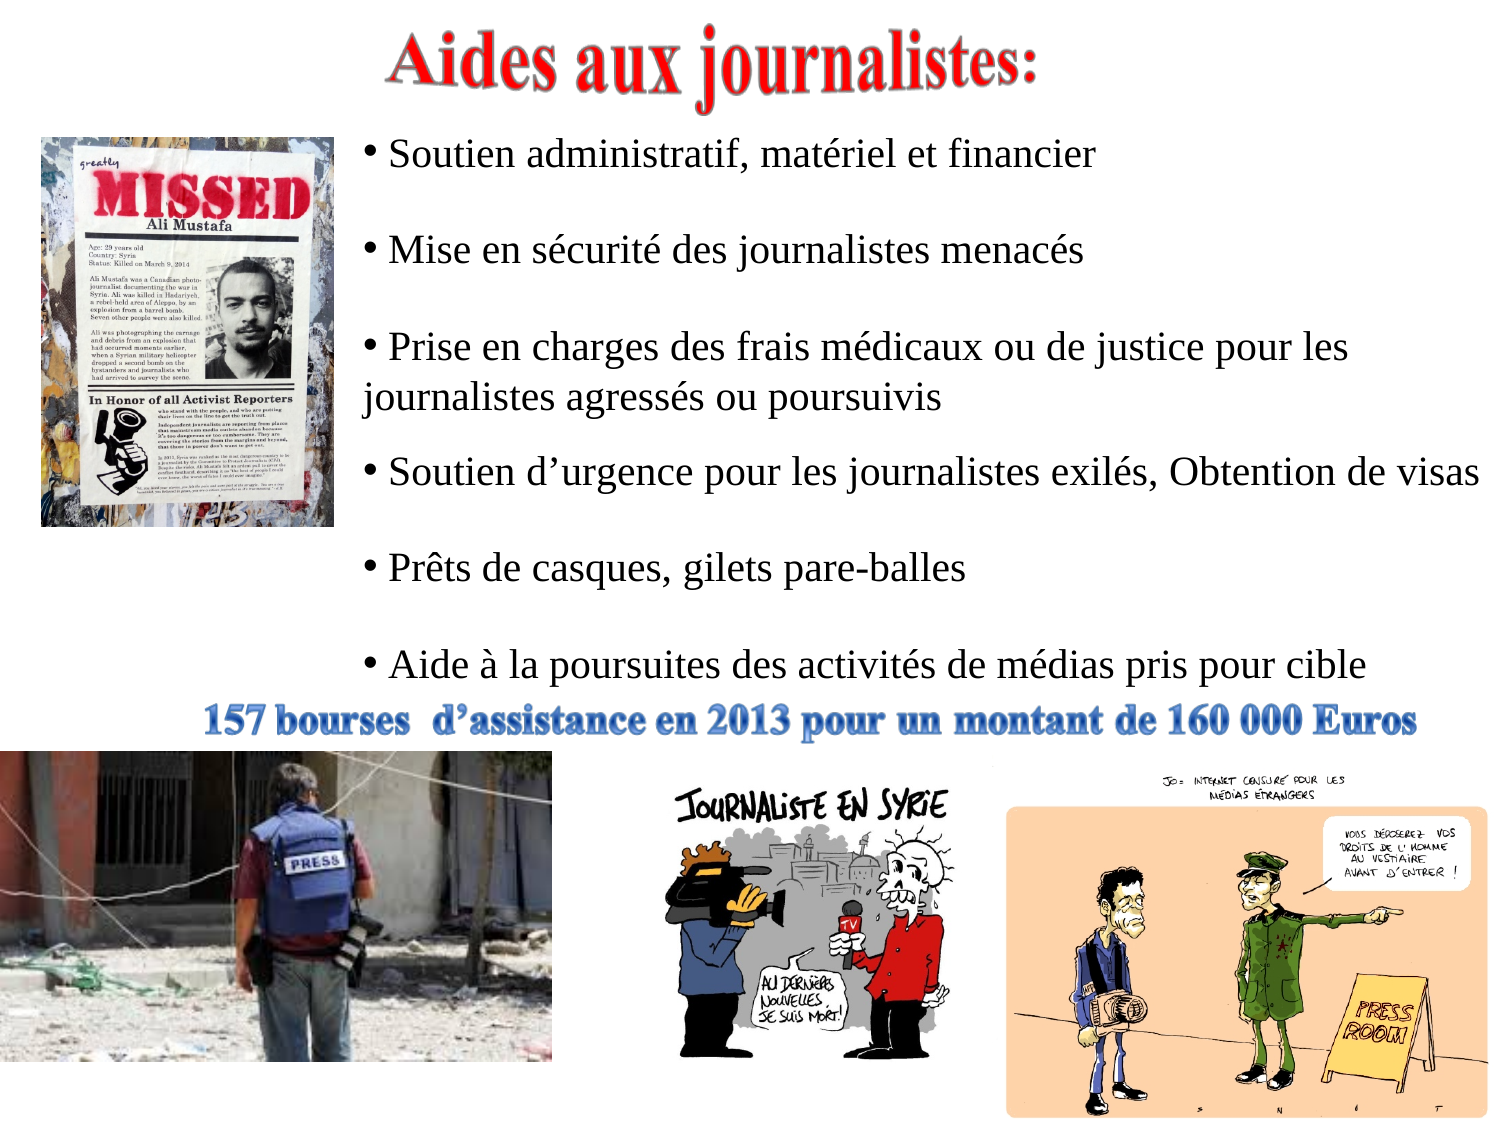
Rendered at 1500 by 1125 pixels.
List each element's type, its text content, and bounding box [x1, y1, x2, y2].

picture [655, 774, 963, 1066]
picture [0, 679, 1447, 1062]
picture [41, 137, 334, 527]
picture [992, 755, 1500, 1125]
picture [382, 0, 1094, 121]
text_box Soutien administratif, matériel et financier Mise en sécurité des journalistes menacés Prise en charges des frais médicaux ou de justice pour les journalistes agressés ou poursuivis Soutien d’urgence pour les journalistes exilés, Obtention de visas Prêts de casques, gilets pare-balles Aide à la poursuites des activités de médias pris pour cible [348, 118, 1500, 695]
